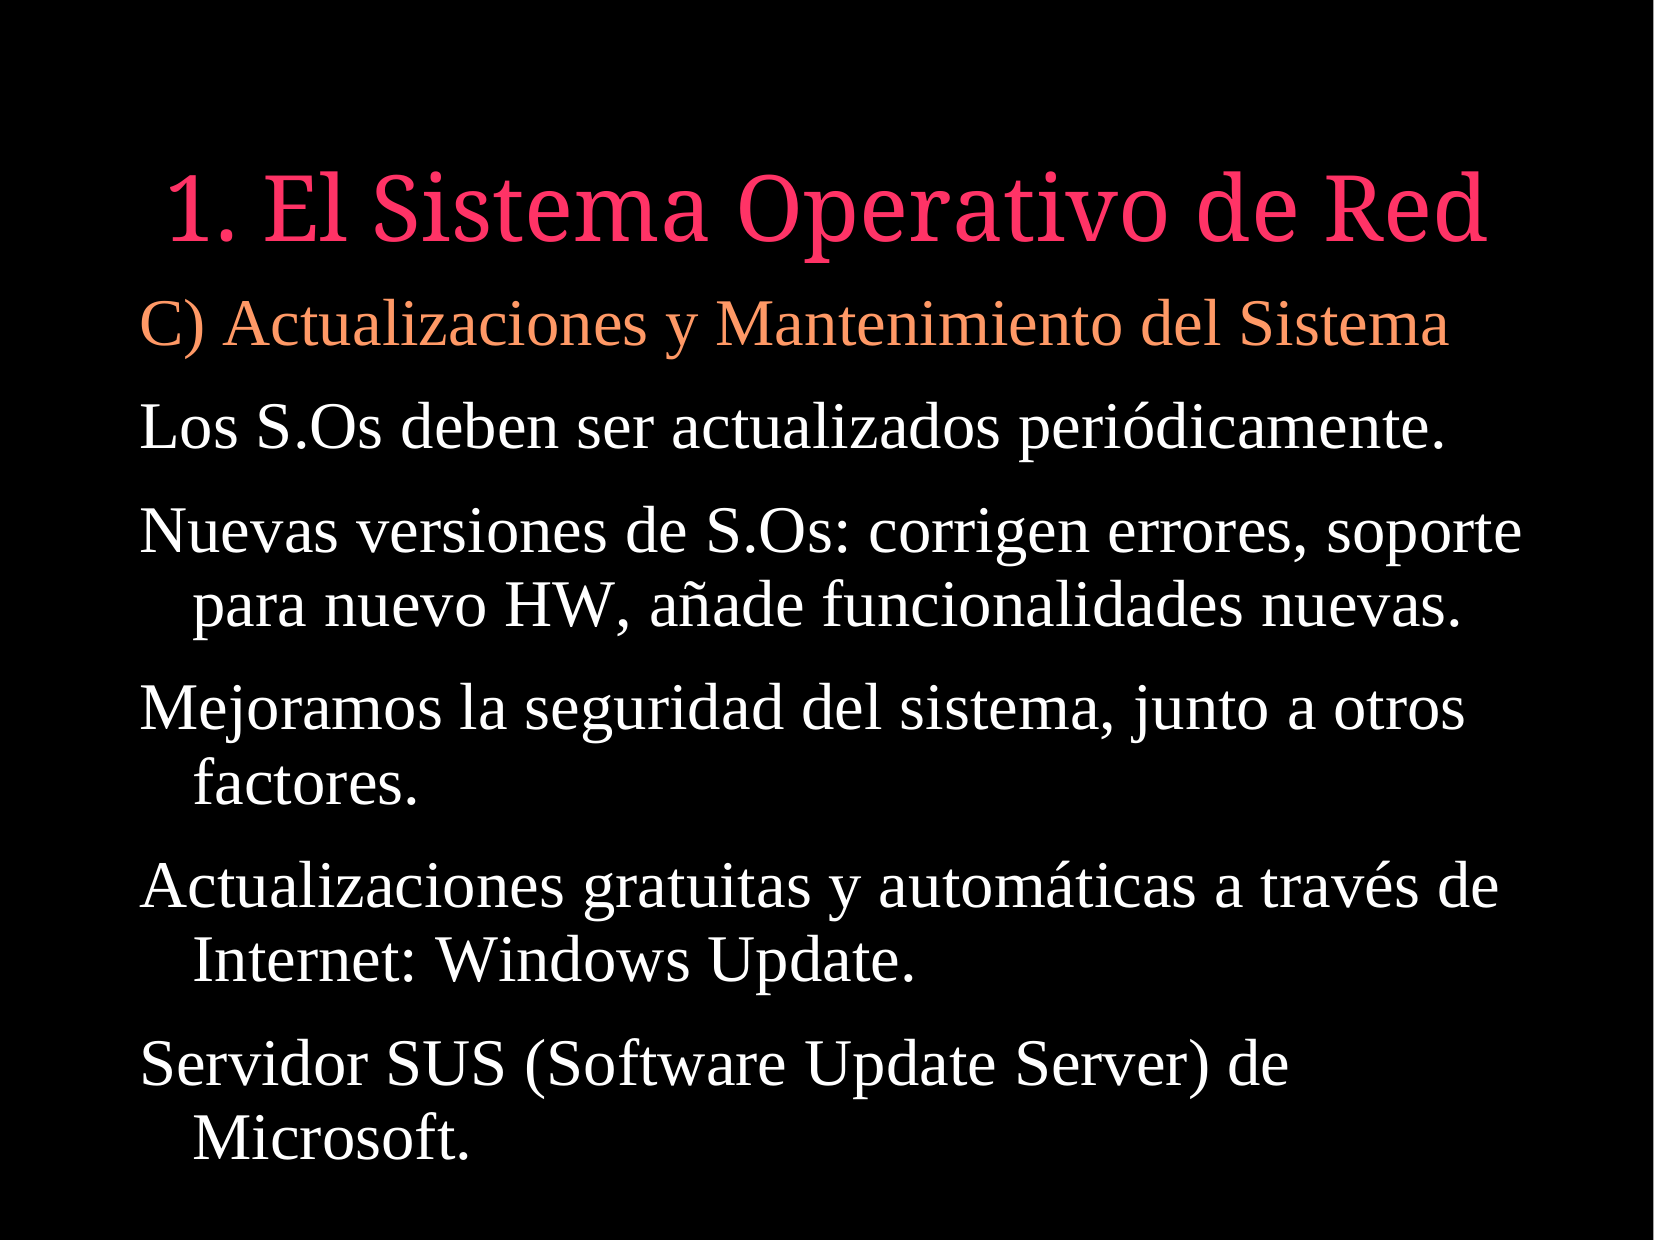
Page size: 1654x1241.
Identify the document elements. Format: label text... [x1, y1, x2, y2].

title 1. El Sistema Operativo de Red [121, 102, 1534, 285]
list C) Actualizaciones y Mantenimiento del Sistema Los S.Os deben ser actualizados periódicamente. Nuevas versiones de S.Os: corrigen errores, soporte para nuevo HW, añade funcionalidades nuevas. Mejoramos la seguridad del sistema, junto a otros factores. Actualizaciones gratuitas y automáticas a través de Internet: Windows Update. Servidor SUS (Software Update Server) de Microsoft. [121, 285, 1534, 1241]
